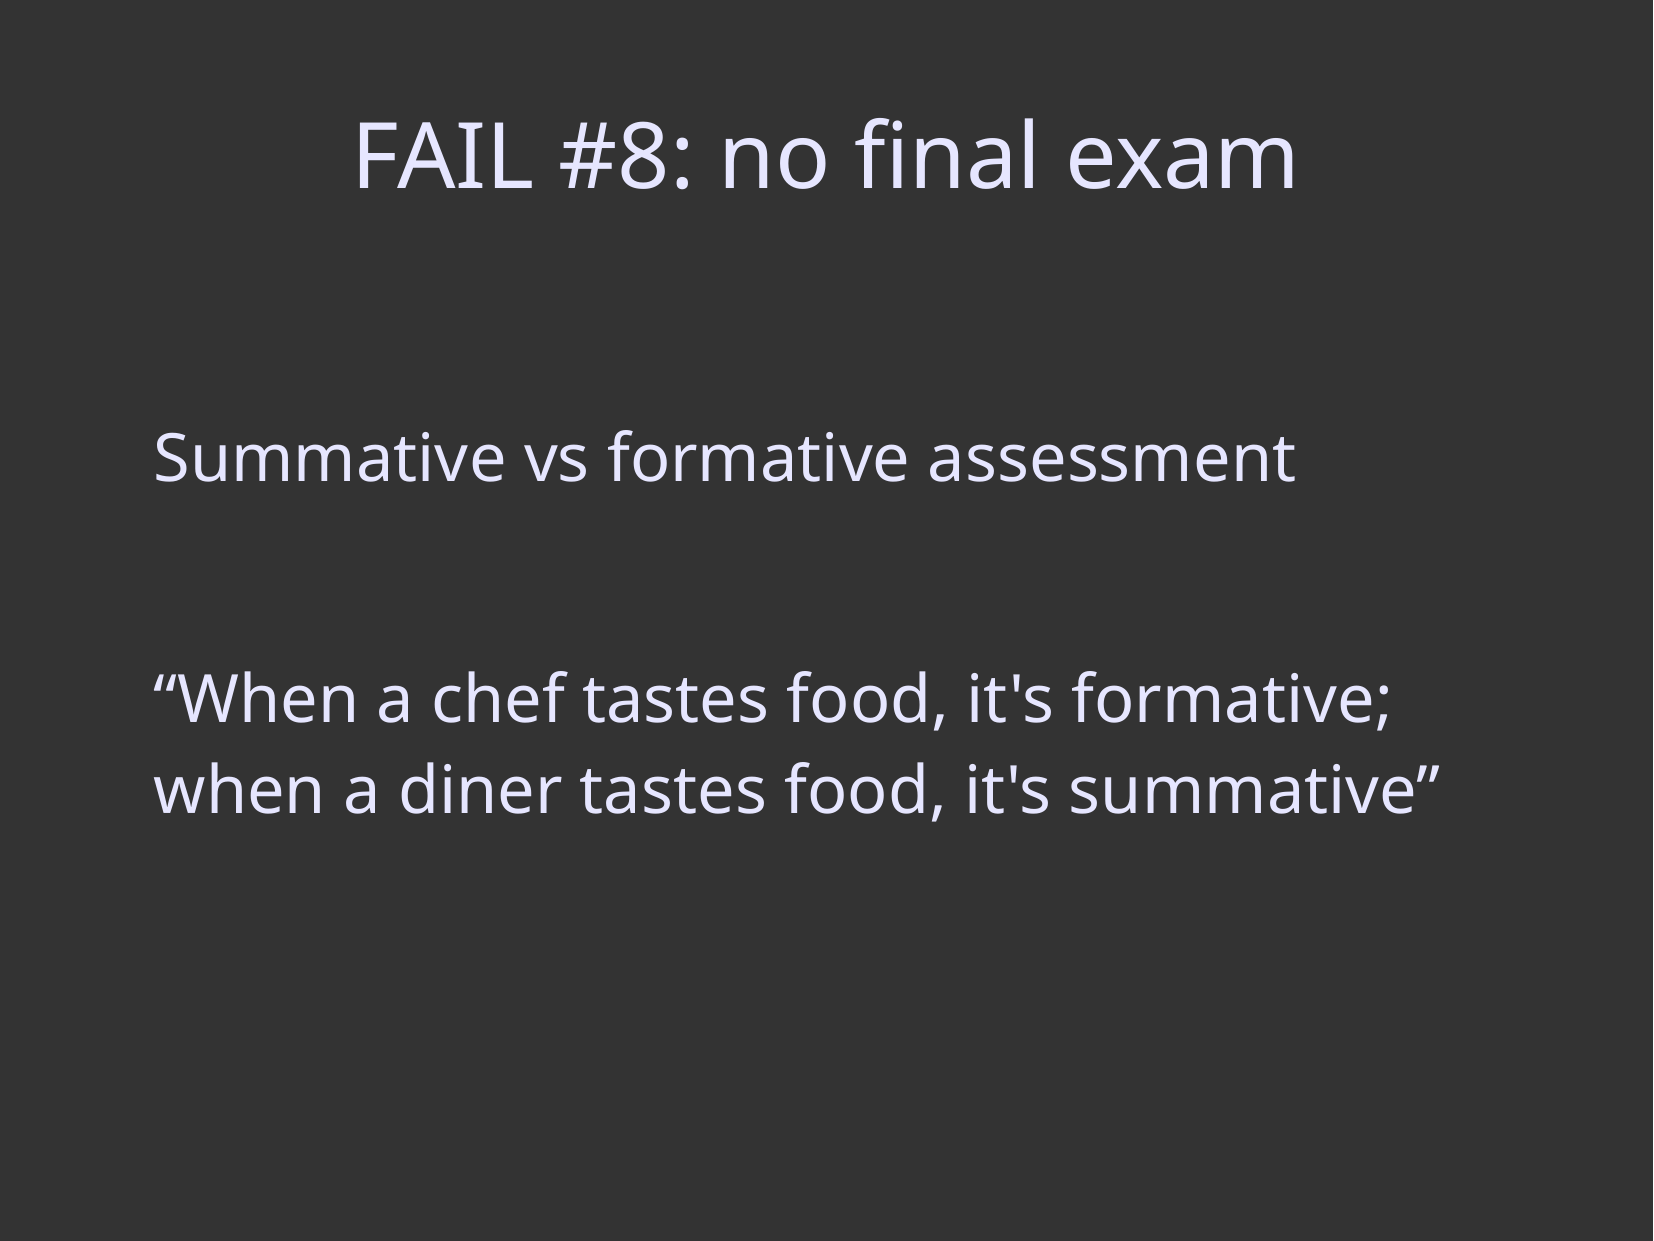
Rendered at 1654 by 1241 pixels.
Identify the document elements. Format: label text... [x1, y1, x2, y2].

list Summative vs formative assessment “When a chef tastes food, it's formative; when a diner tastes food, it's summative” [82, 290, 1571, 1112]
title FAIL #8: no final exam [82, 27, 1571, 279]
